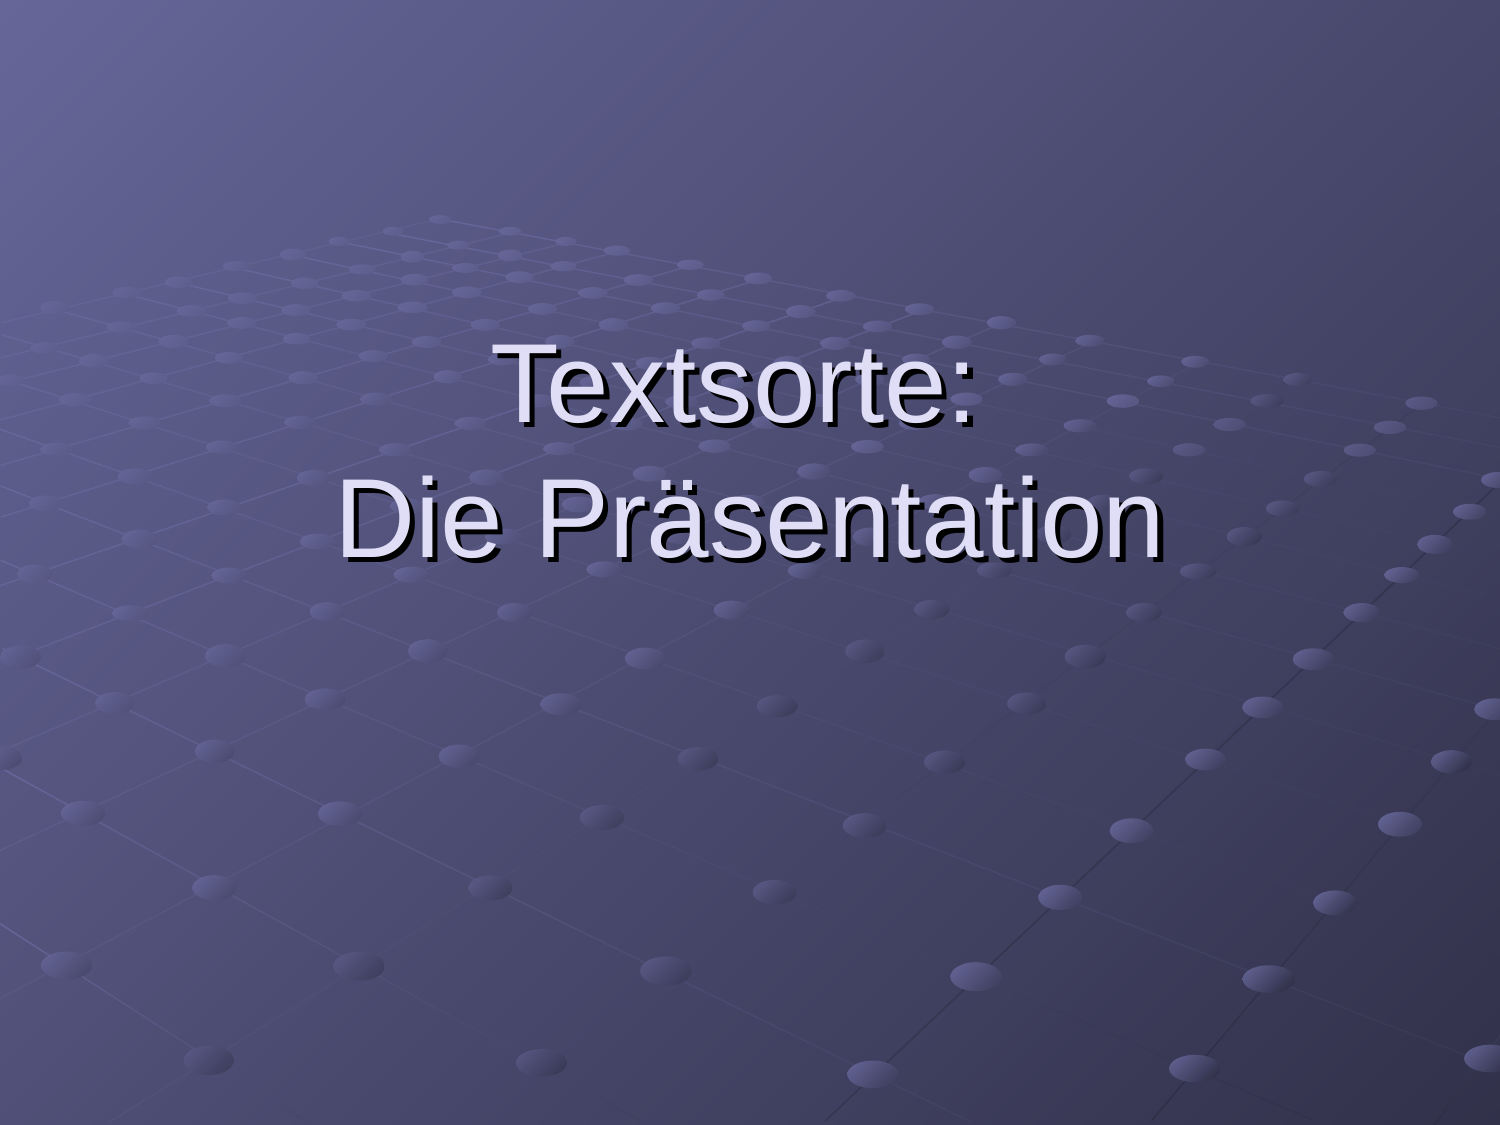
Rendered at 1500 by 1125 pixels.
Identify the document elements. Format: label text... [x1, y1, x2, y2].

title Textsorte: Die Präsentation [112, 302, 1388, 588]
